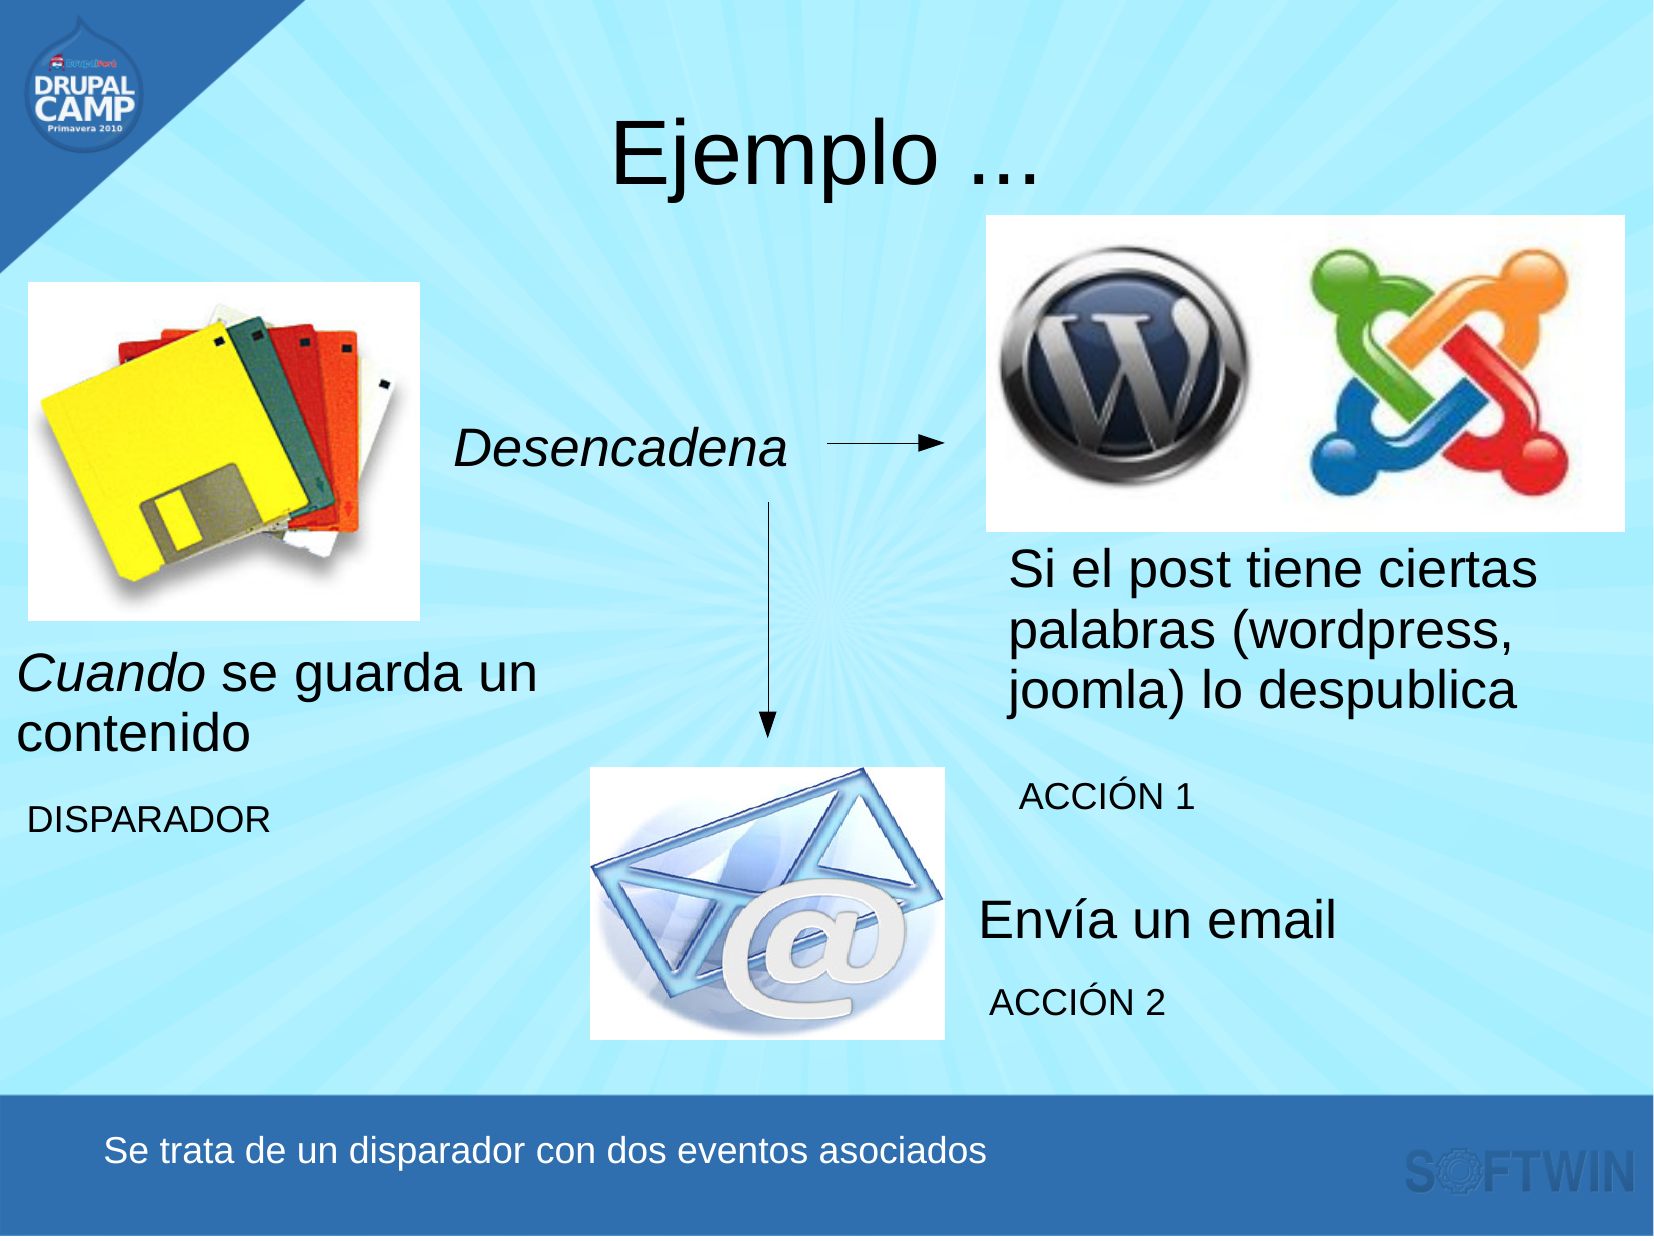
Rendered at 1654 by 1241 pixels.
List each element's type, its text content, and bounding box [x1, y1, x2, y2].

text_box Si el post tiene ciertas palabras (wordpress, joomla) lo despublica [993, 531, 1565, 749]
text_box Cuando se guarda un contenido [1, 634, 573, 786]
title Ejemplo ... [82, 49, 1571, 257]
text_box Desencadena [438, 410, 833, 502]
text_box DISPARADOR [11, 791, 287, 880]
text_box ACCIÓN 1 [1003, 767, 1210, 857]
picture [0, 0, 1654, 1236]
text_box ACCIÓN 2 [974, 974, 1181, 1063]
text_box Se trata de un disparador con dos eventos asociados [88, 1122, 1002, 1184]
text_box Envía un email [964, 882, 1536, 965]
